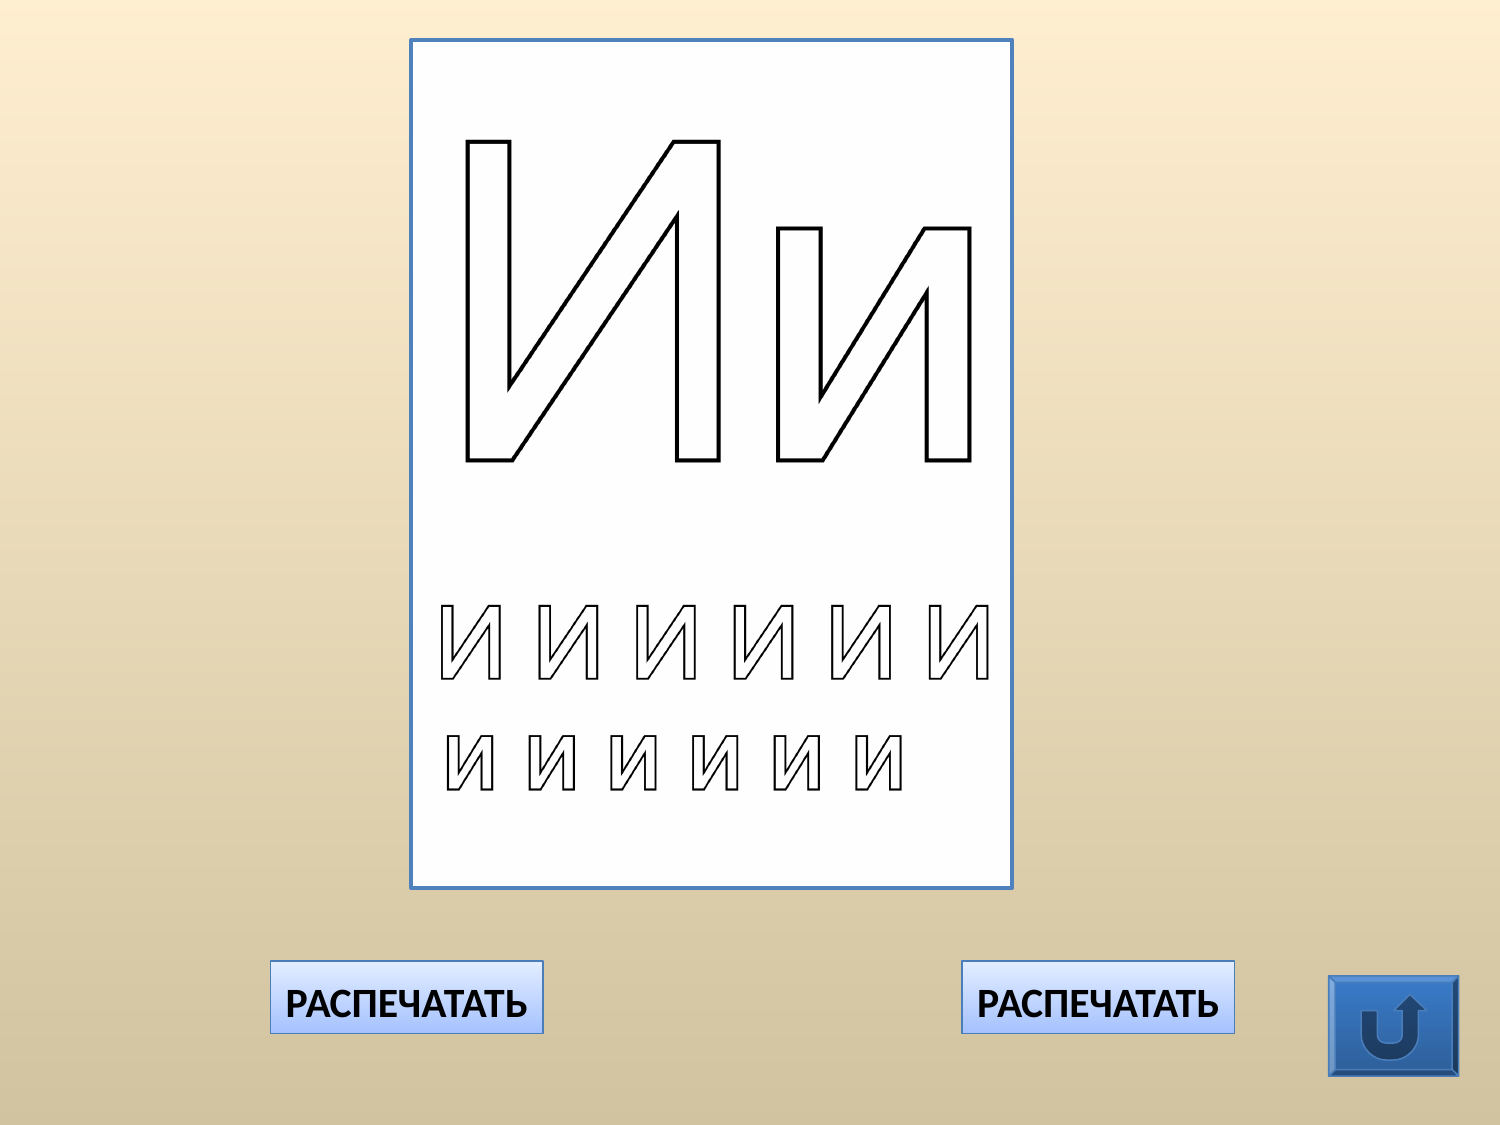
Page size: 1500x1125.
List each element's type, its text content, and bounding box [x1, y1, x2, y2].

text_box [1329, 975, 1459, 1077]
text_box РАСПЕЧАТАТЬ [962, 960, 1235, 1034]
picture [413, 42, 1010, 886]
text_box РАСПЕЧАТАТЬ [270, 960, 544, 1034]
